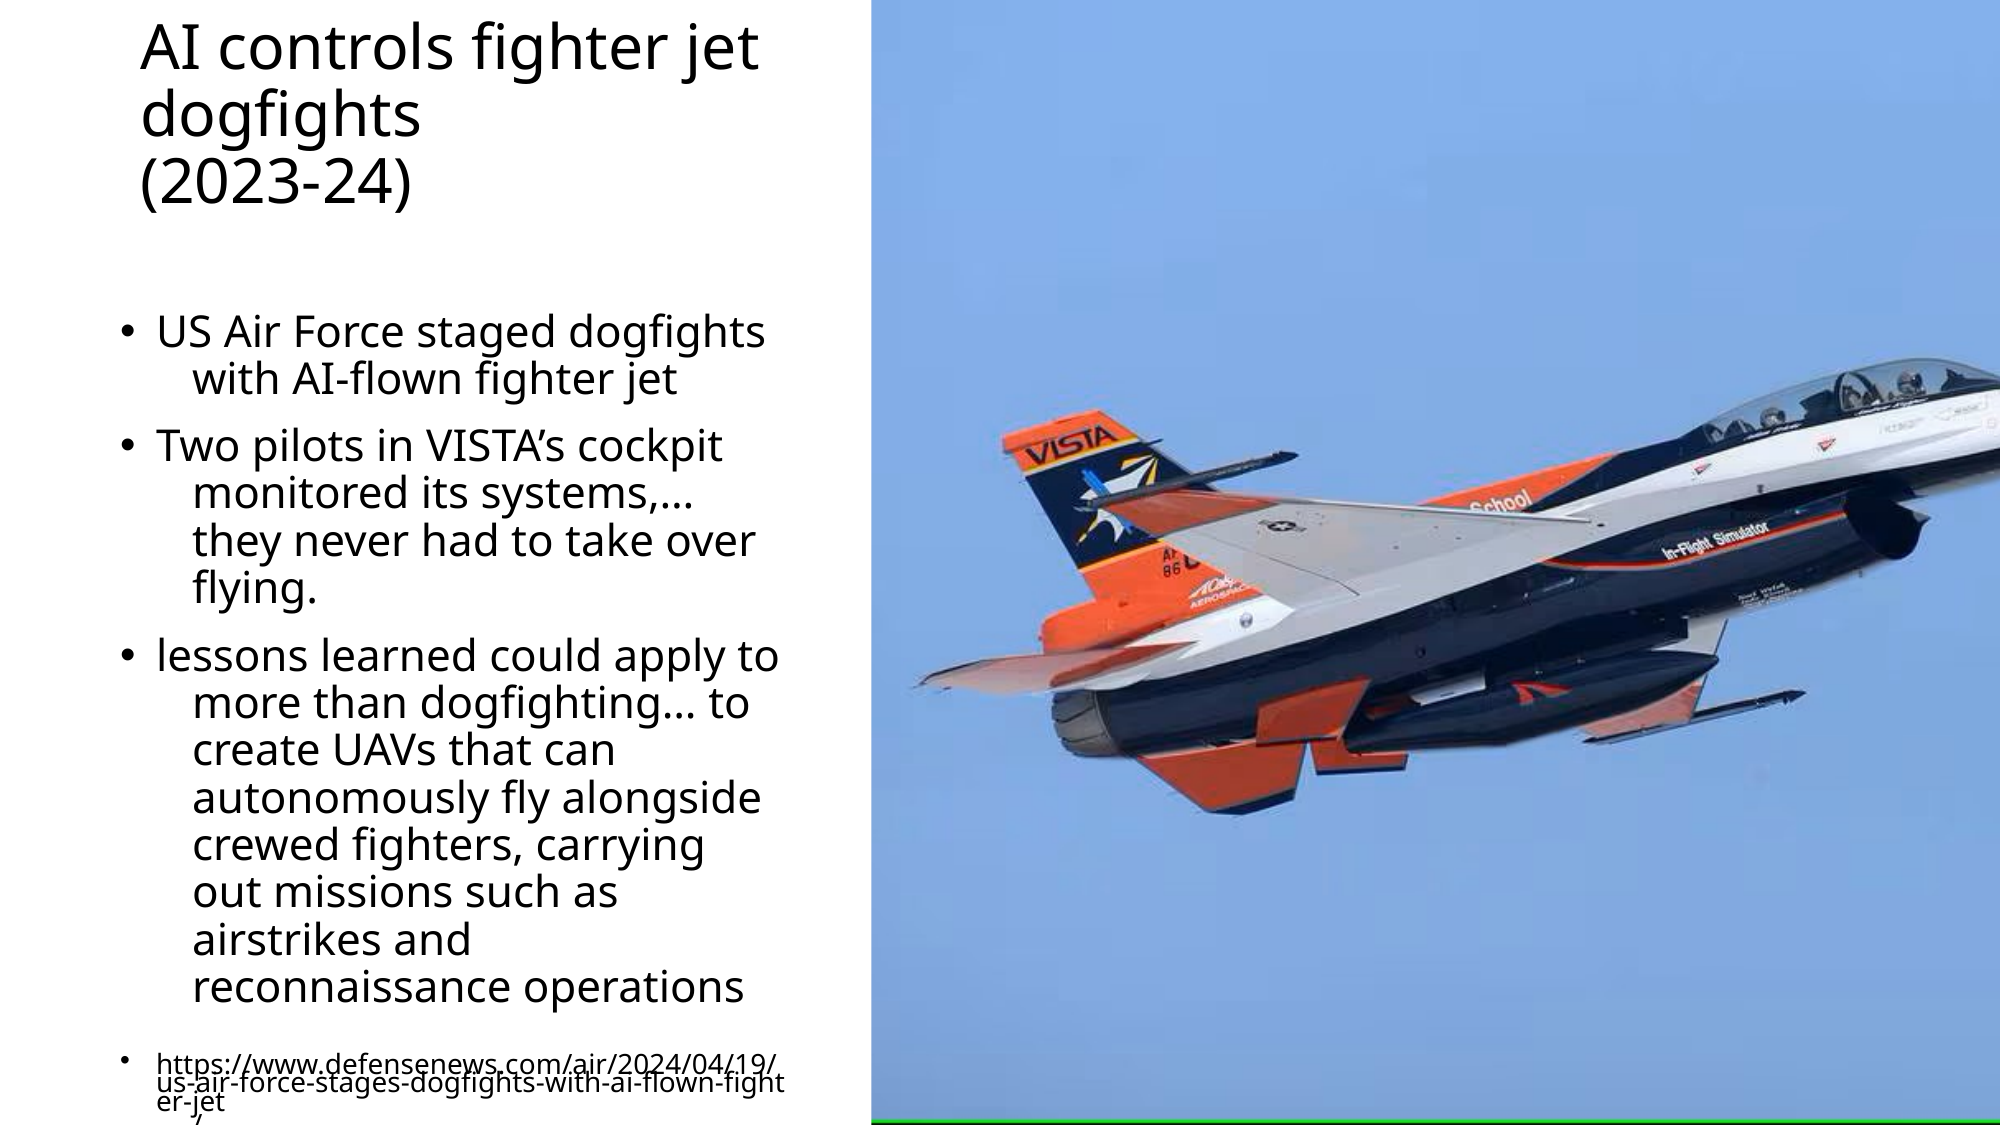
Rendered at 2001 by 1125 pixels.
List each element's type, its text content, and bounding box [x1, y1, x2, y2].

picture [871, 0, 2000, 1125]
list US Air Force staged dogfights with AI-flown fighter jet Two pilots in VISTA’s cockpit monitored its systems,… they never had to take over flying. lessons learned could apply to more than dogfighting… to create UAVs that can autonomously fly alongside crewed fighters, carrying out missions such as airstrikes and reconnaissance operations https://www.defensenews.com/air/2024/04/19/us-air-force-stages-dogfights-with-ai-flown-fighter-jet/ [105, 301, 802, 1125]
title AI controls fighter jet dogfights (2023-24) [125, 0, 822, 225]
